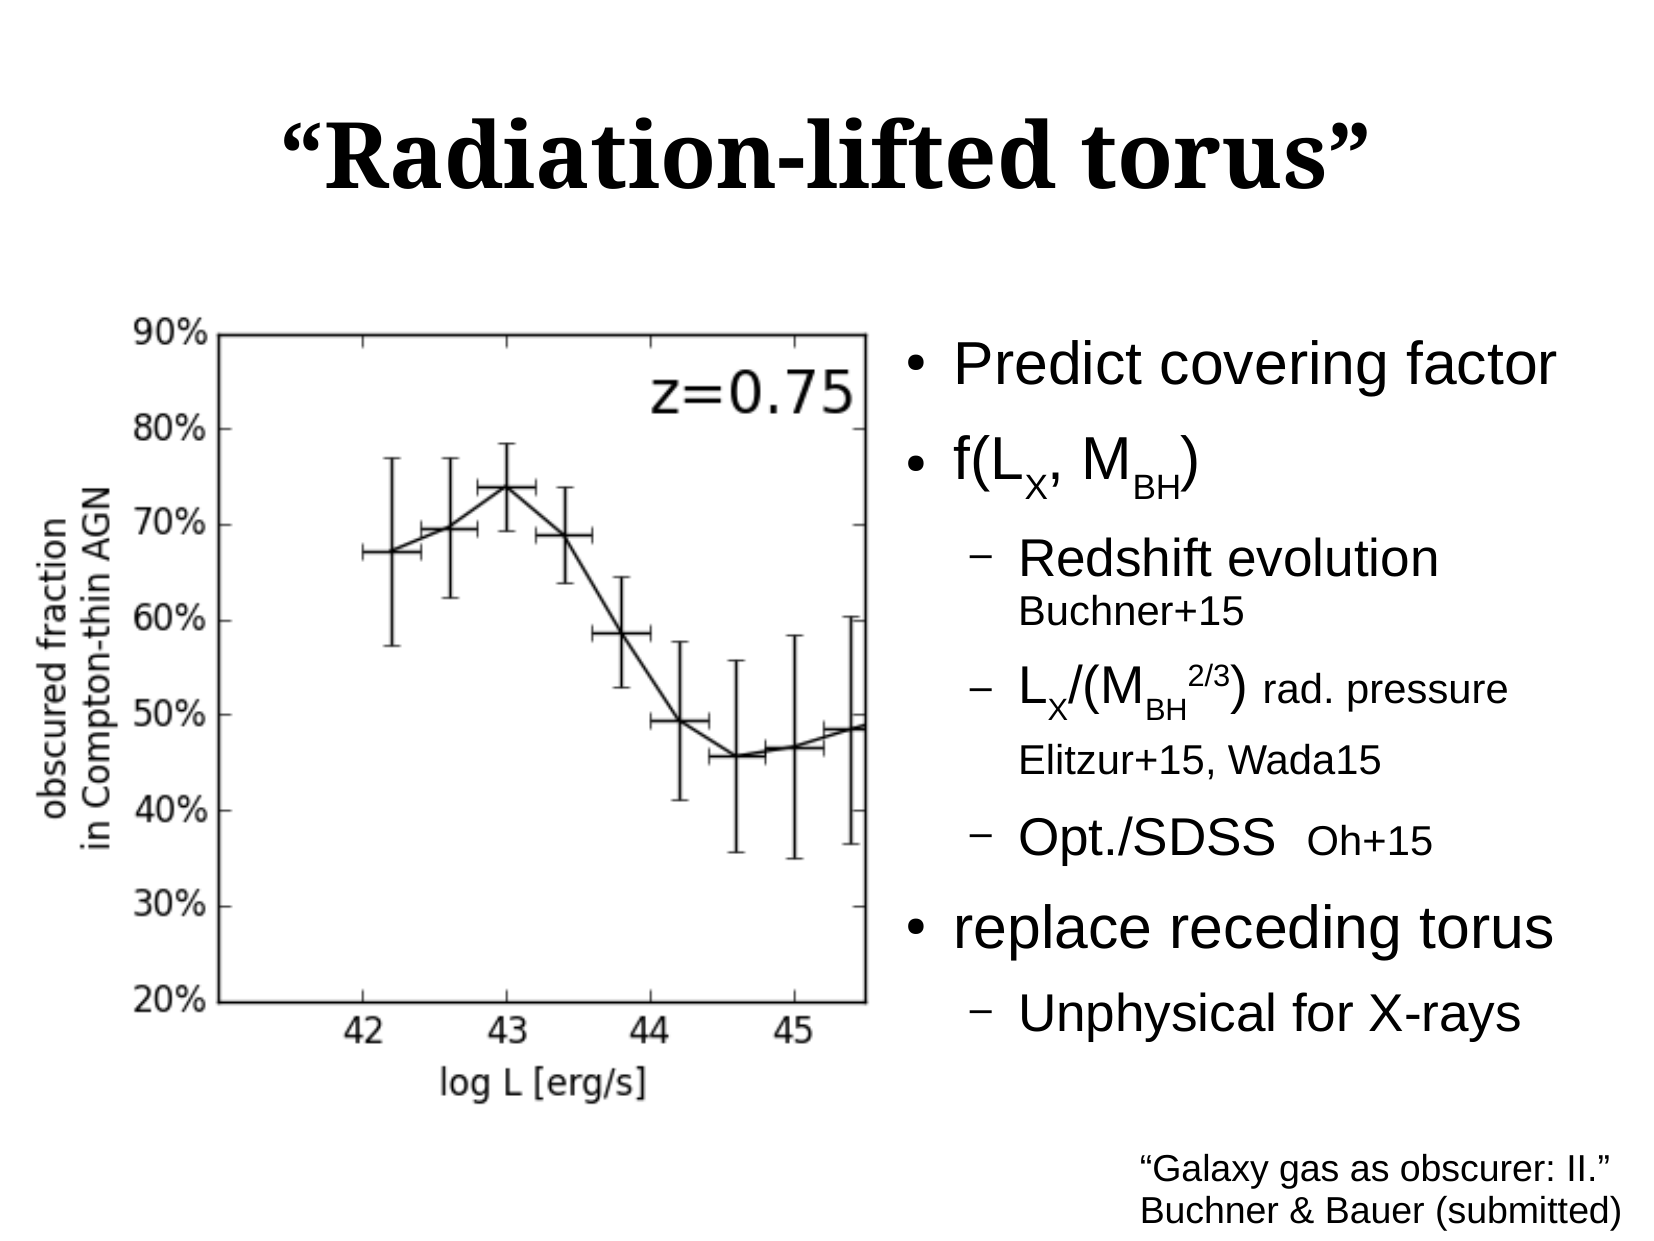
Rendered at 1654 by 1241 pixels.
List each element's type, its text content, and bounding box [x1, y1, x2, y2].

picture [0, 289, 892, 1123]
list Predict covering factor f(LX, MBH) Redshift evolution Buchner+15 LX/(MBH2/3) rad. pressure Elitzur+15, Wada15 Opt./SDSS Oh+15 replace receding torus Unphysical for X-rays [892, 330, 1636, 1050]
title “Radiation-lifted torus” [82, 49, 1571, 257]
text_box “Galaxy gas as obscurer: II.” Buchner & Bauer (submitted) [1125, 1140, 1646, 1240]
